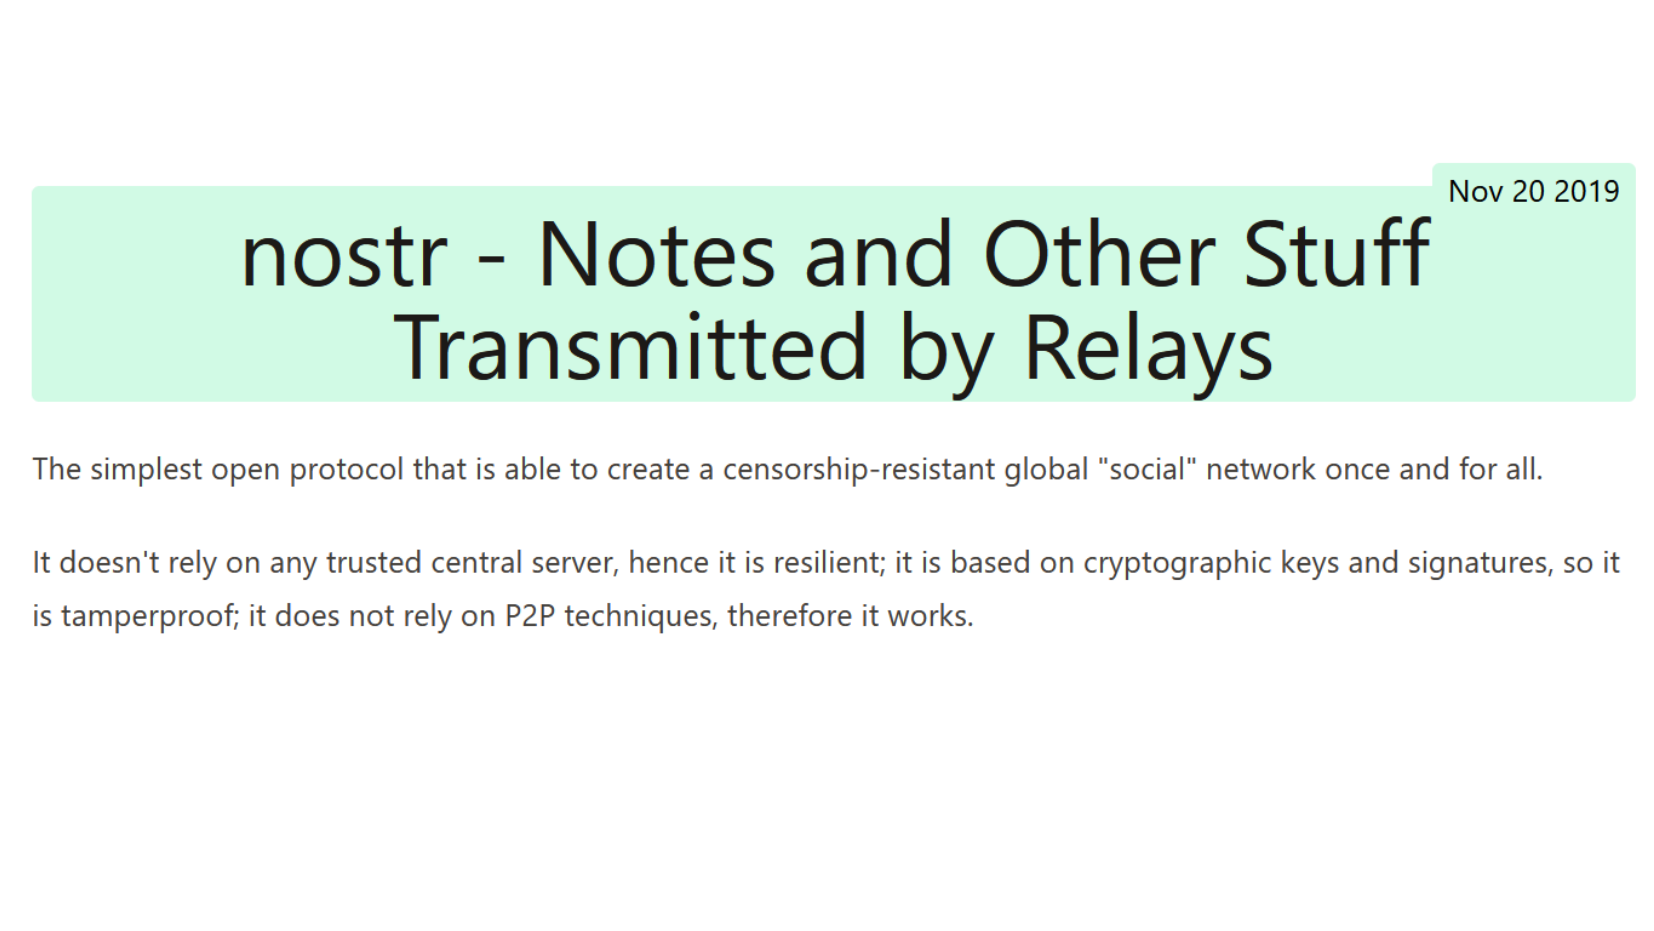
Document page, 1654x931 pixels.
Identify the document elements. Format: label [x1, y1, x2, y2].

picture [4, 134, 1654, 671]
